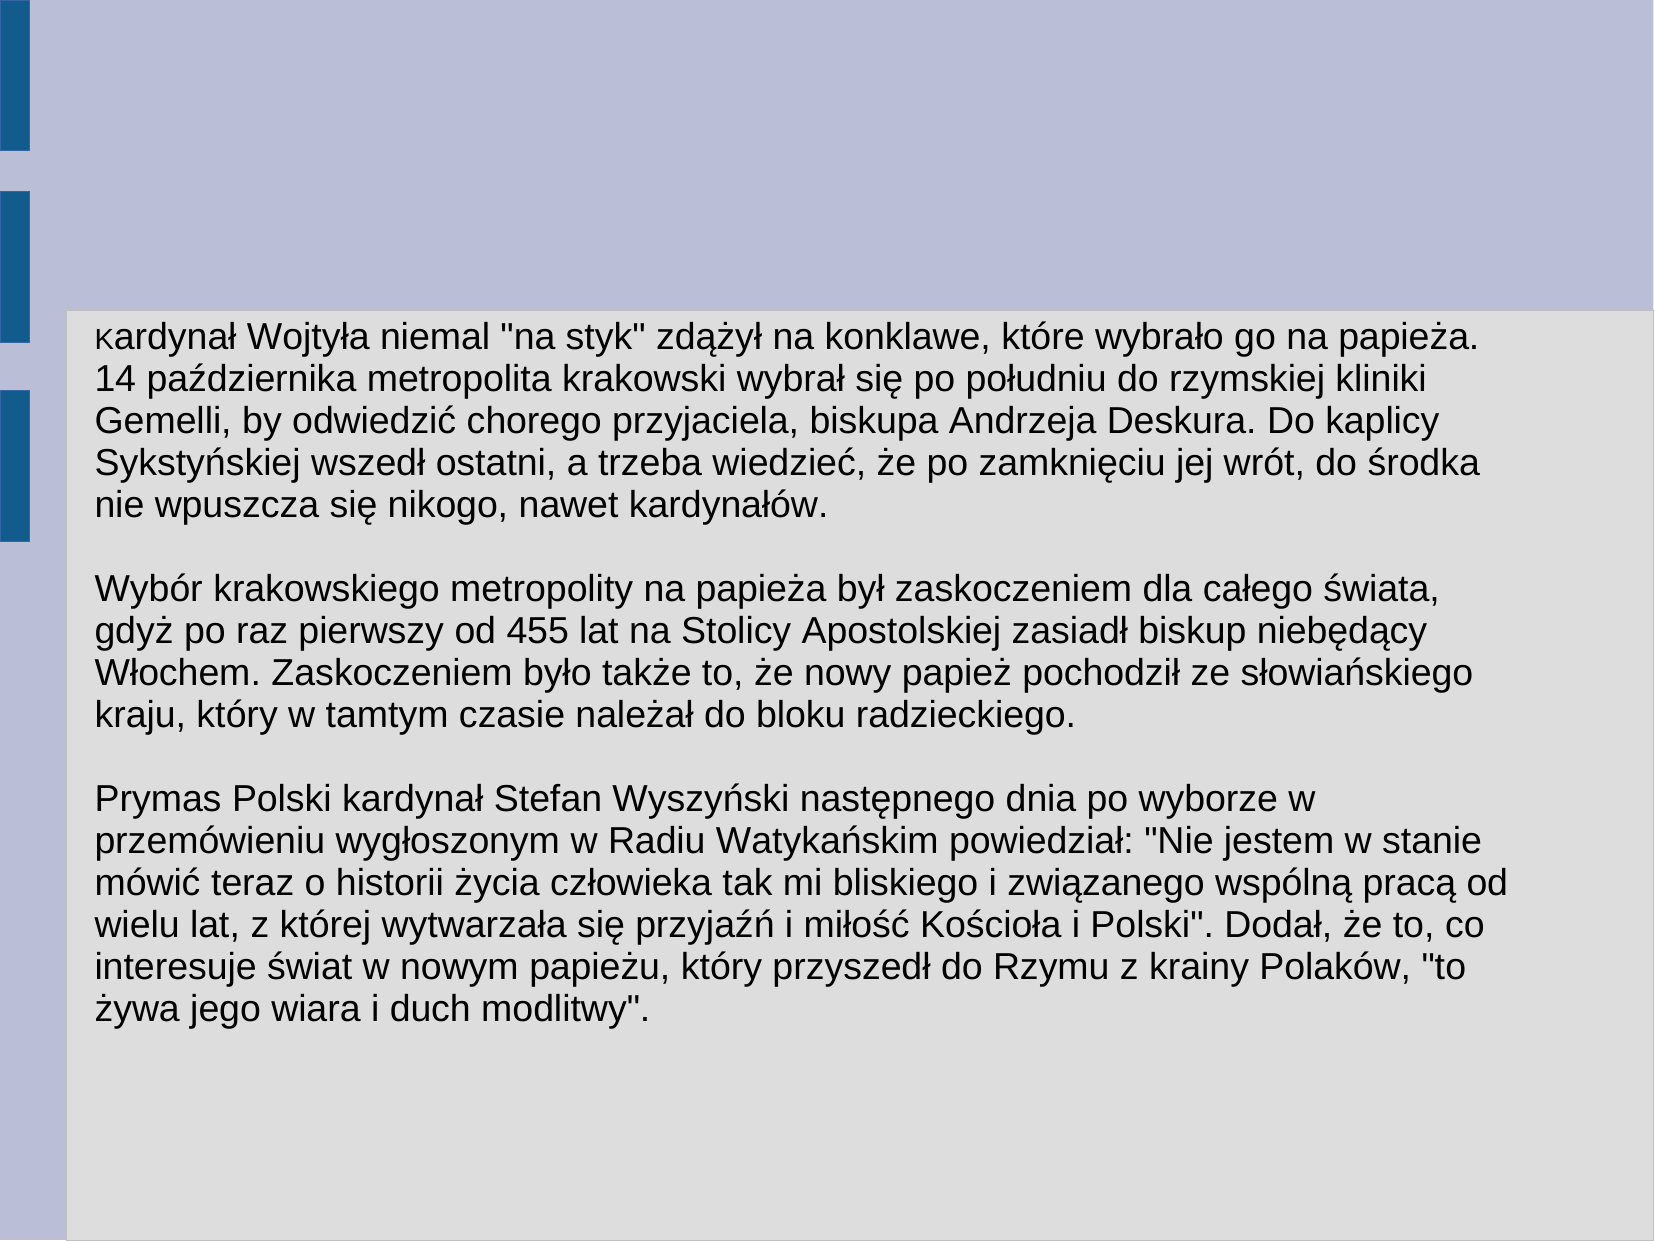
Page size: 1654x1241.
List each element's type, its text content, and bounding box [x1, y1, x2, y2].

text_box Kardynał Wojtyła niemal "na styk" zdążył na konklawe, które wybrało go na papieża. 14 października metropolita krakowski wybrał się po południu do rzymskiej kliniki Gemelli, by odwiedzić chorego przyjaciela, biskupa Andrzeja Deskura. Do kaplicy Sykstyńskiej wszedł ostatni, a trzeba wiedzieć, że po zamknięciu jej wrót, do środka nie wpuszcza się nikogo, nawet kardynałów. Wybór krakowskiego metropolity na papieża był zaskoczeniem dla całego świata, gdyż po raz pierwszy od 455 lat na Stolicy Apostolskiej zasiadł biskup niebędący Włochem. Zaskoczeniem było także to, że nowy papież pochodził ze słowiańskiego kraju, który w tamtym czasie należał do bloku radzieckiego. Prymas Polski kardynał Stefan Wyszyński następnego dnia po wyborze w przemówieniu wygłoszonym w Radiu Watykańskim powiedział: "Nie jestem w stanie mówić teraz o historii życia człowieka tak mi bliskiego i związanego wspólną pracą od wielu lat, z której wytwarzała się przyjaźń i miłość Kościoła i Polski". Dodał, że to, co interesuje świat w nowym papieżu, który przyszedł do Rzymu z krainy Polaków, "to żywa jego wiara i duch modlitwy". [94, 315, 1510, 1193]
